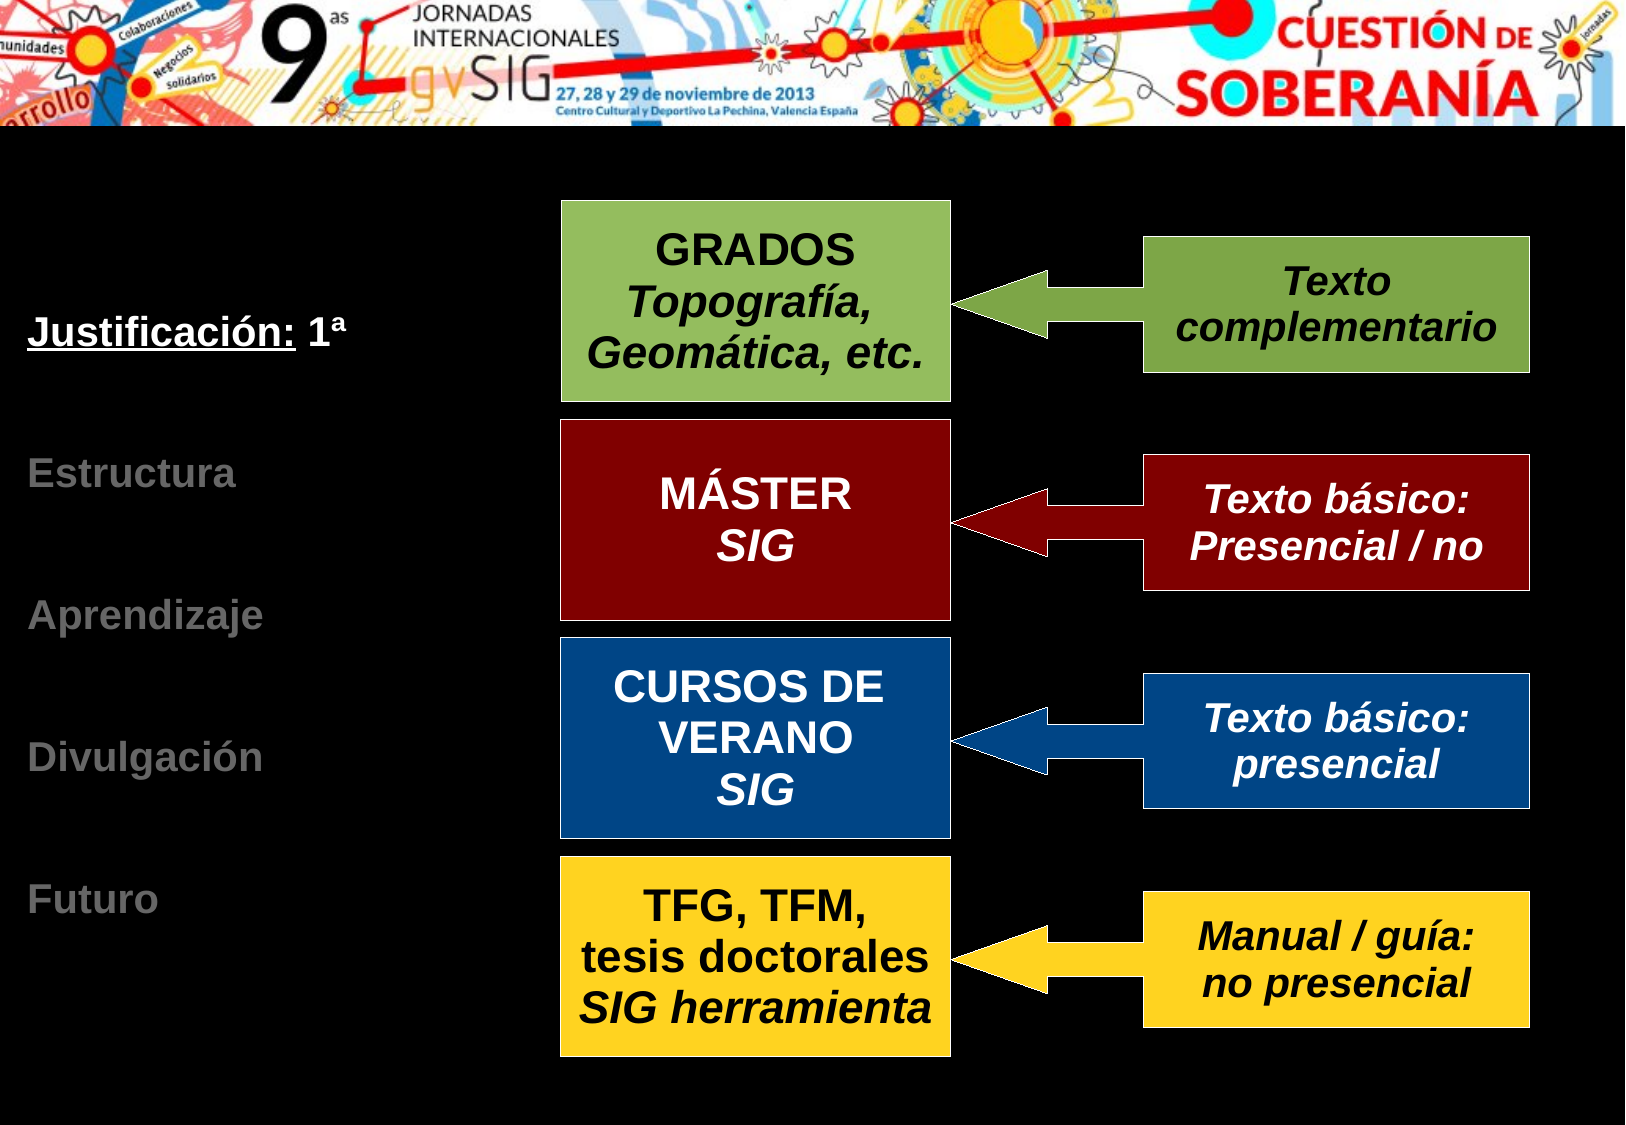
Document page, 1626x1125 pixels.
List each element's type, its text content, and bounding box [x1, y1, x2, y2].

text_box Texto básico: presencial [950, 673, 1530, 809]
text_box Texto básico: Presencial / no [950, 454, 1530, 591]
picture [0, 0, 1626, 126]
text_box Justificación: 1ª Estructura Aprendizaje Divulgación Futuro [11, 296, 414, 929]
text_box TFG, TFM, tesis doctorales SIG herramienta [560, 856, 951, 1057]
text_box Texto complementario [950, 236, 1530, 373]
text_box CURSOS DE VERANO SIG [560, 637, 951, 839]
text_box Manual / guía: no presencial [950, 891, 1530, 1028]
text_box GRADOS Topografía, Geomática, etc. [561, 200, 951, 402]
text_box MÁSTER SIG [560, 419, 951, 621]
